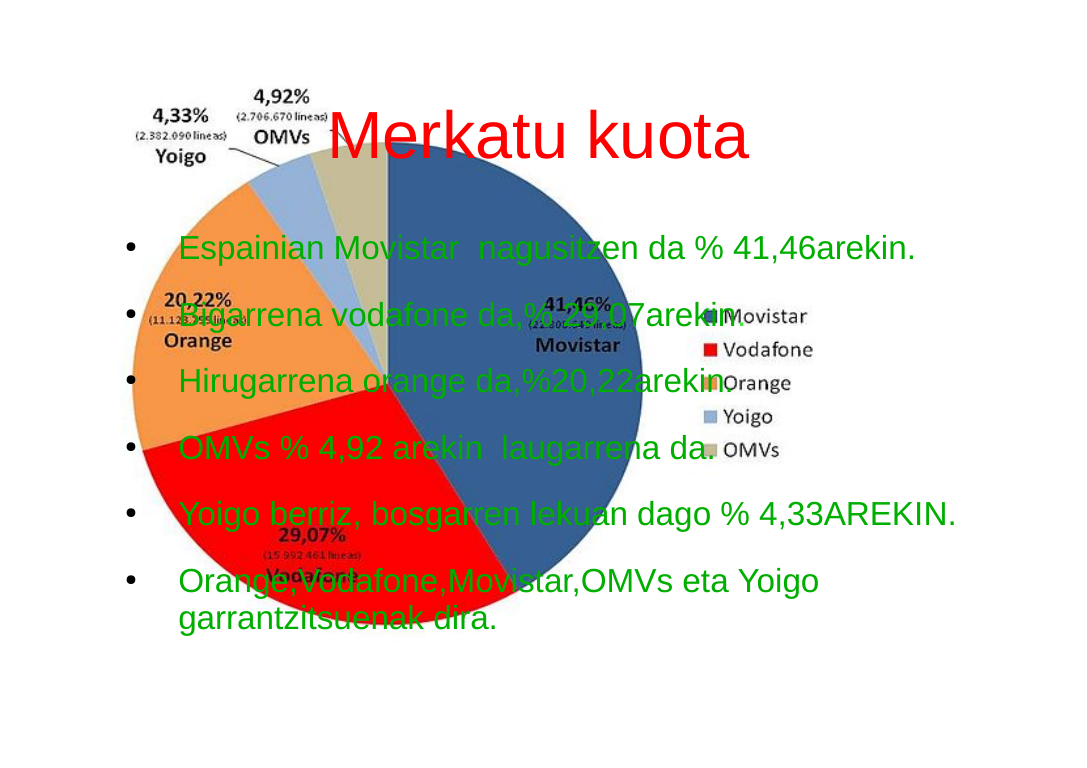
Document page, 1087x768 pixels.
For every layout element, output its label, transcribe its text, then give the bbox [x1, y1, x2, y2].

title Merkatu kuota [102, 88, 975, 183]
list Espainian Movistar nagusitzen da % 41,46arekin. Bigarrena vodafone da,% 29,07arekin. Hirugarrena orange da,%20,22arekin. OMVs % 4,92 arekin laugarrena da. Yoigo berriz, bosgarren lekuan dago % 4,33AREKIN. Orange,Vodafone,Movistar,OMVs eta Yoigo garrantzitsuenak dira. [107, 211, 980, 768]
picture [59, 58, 975, 709]
